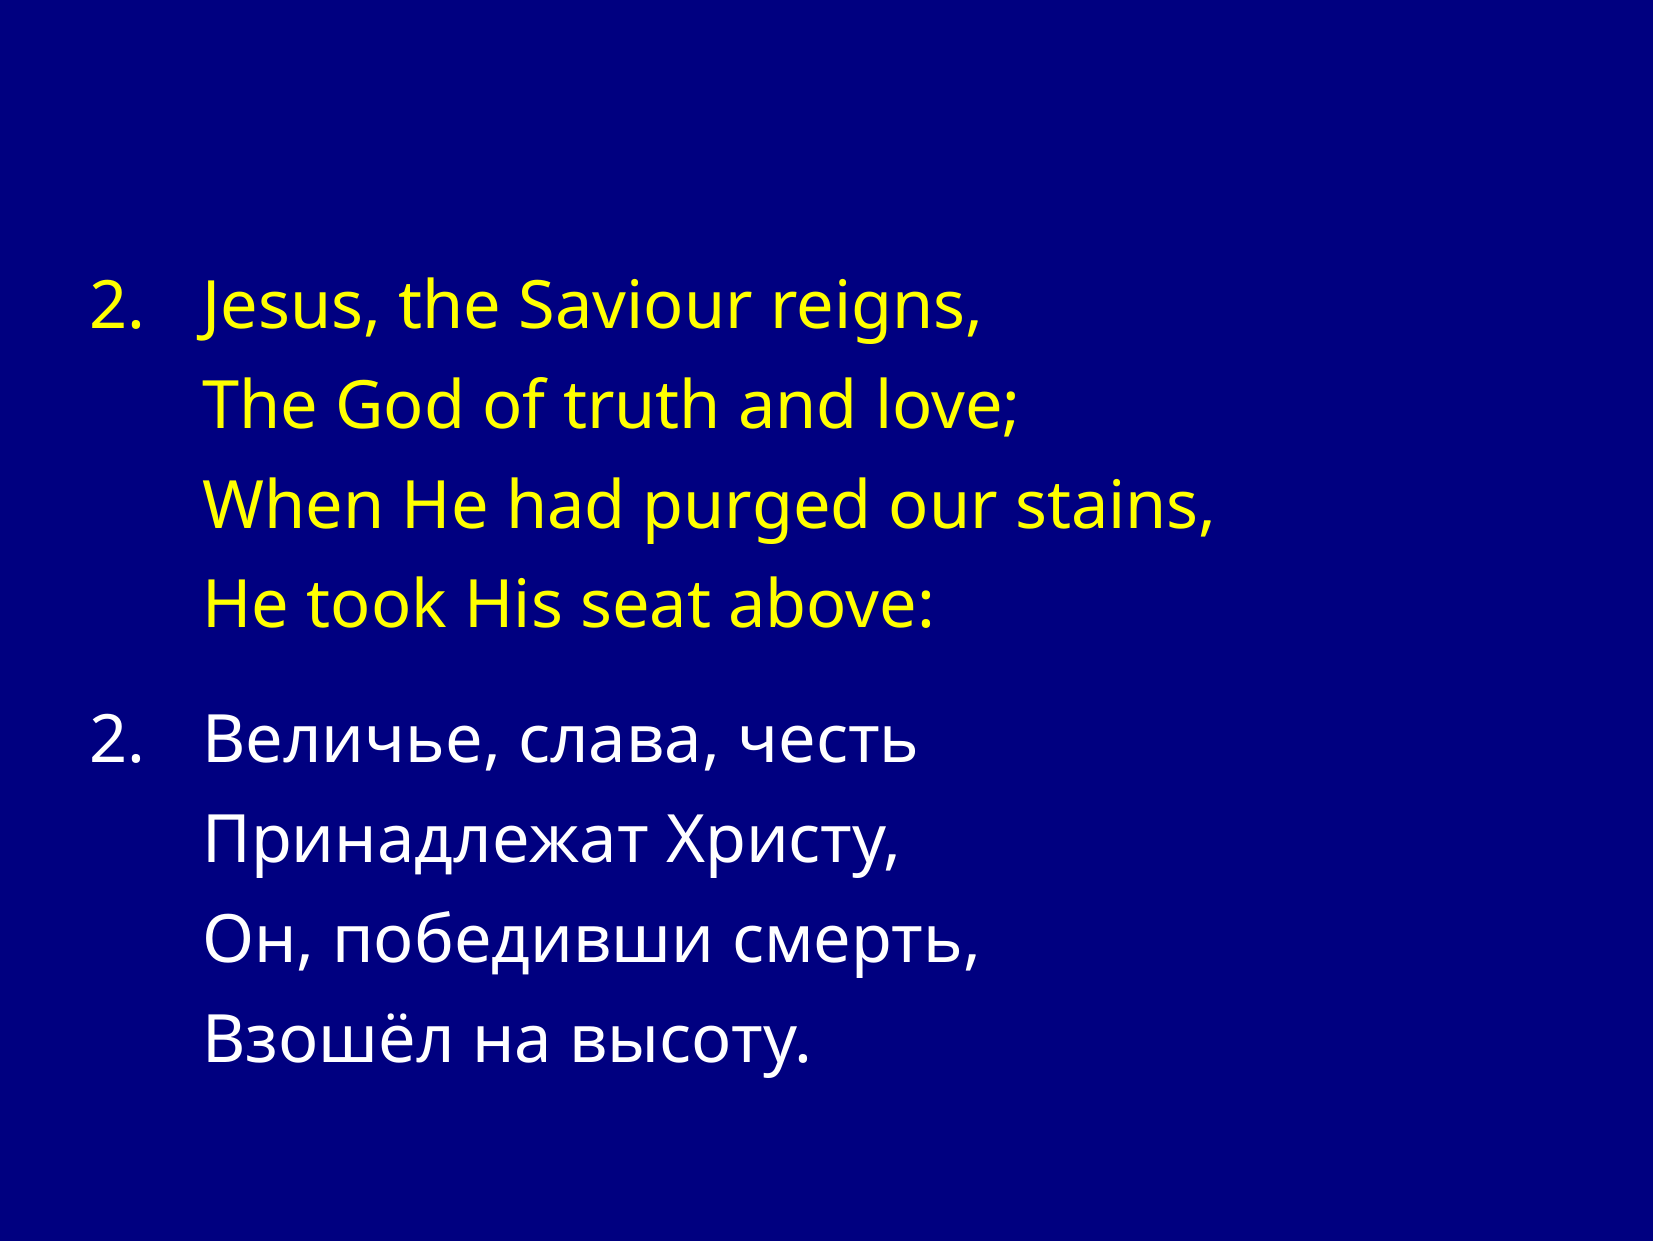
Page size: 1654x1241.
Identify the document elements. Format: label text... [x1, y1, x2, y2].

text_box 2. Величье, слава, честь Принадлежат Христу, Он, победивши смерть, Взошёл на высоту. [75, 675, 1576, 1163]
text_box 2. Jesus, the Saviour reigns, The God of truth and love; When He had purged our stains, He took His seat above: [75, 150, 1576, 638]
